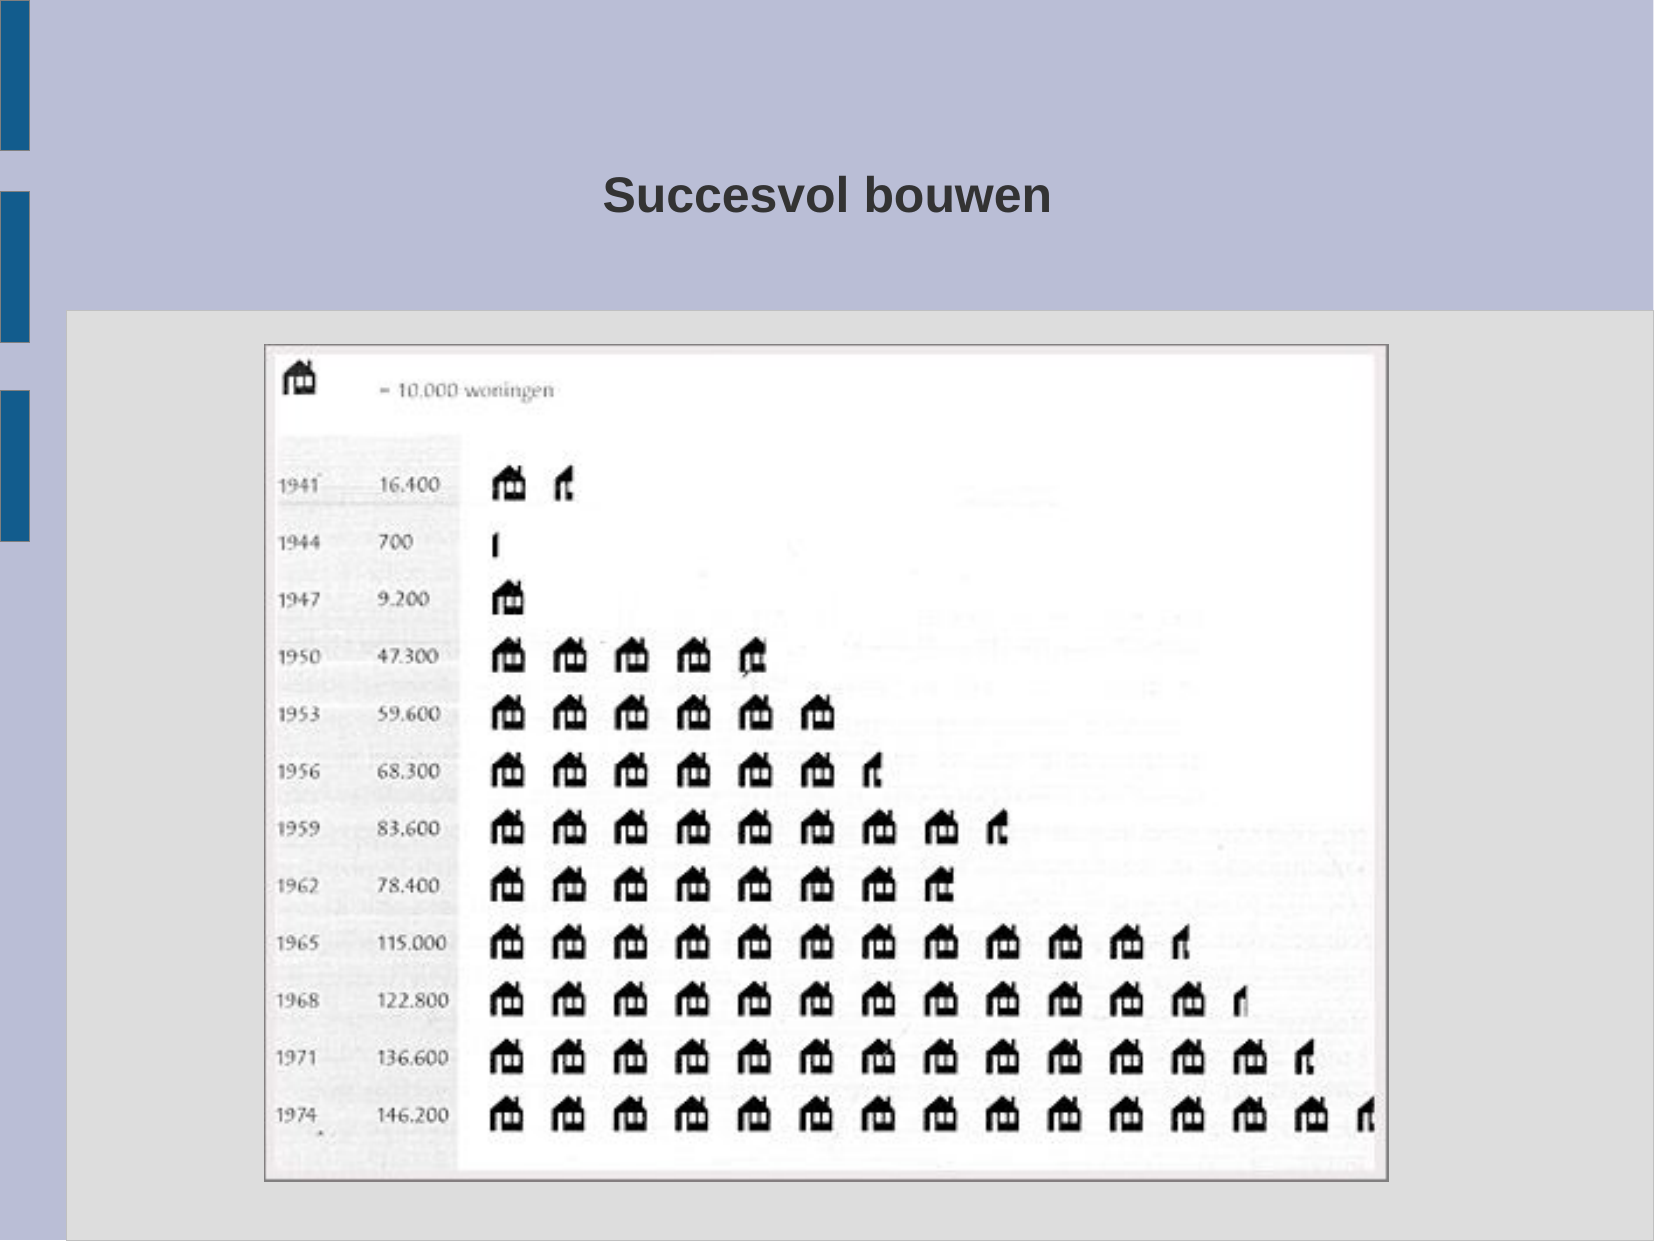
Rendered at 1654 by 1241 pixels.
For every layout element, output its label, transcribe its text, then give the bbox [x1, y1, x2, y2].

title Succesvol bouwen [121, 91, 1534, 299]
picture [264, 344, 1389, 1182]
